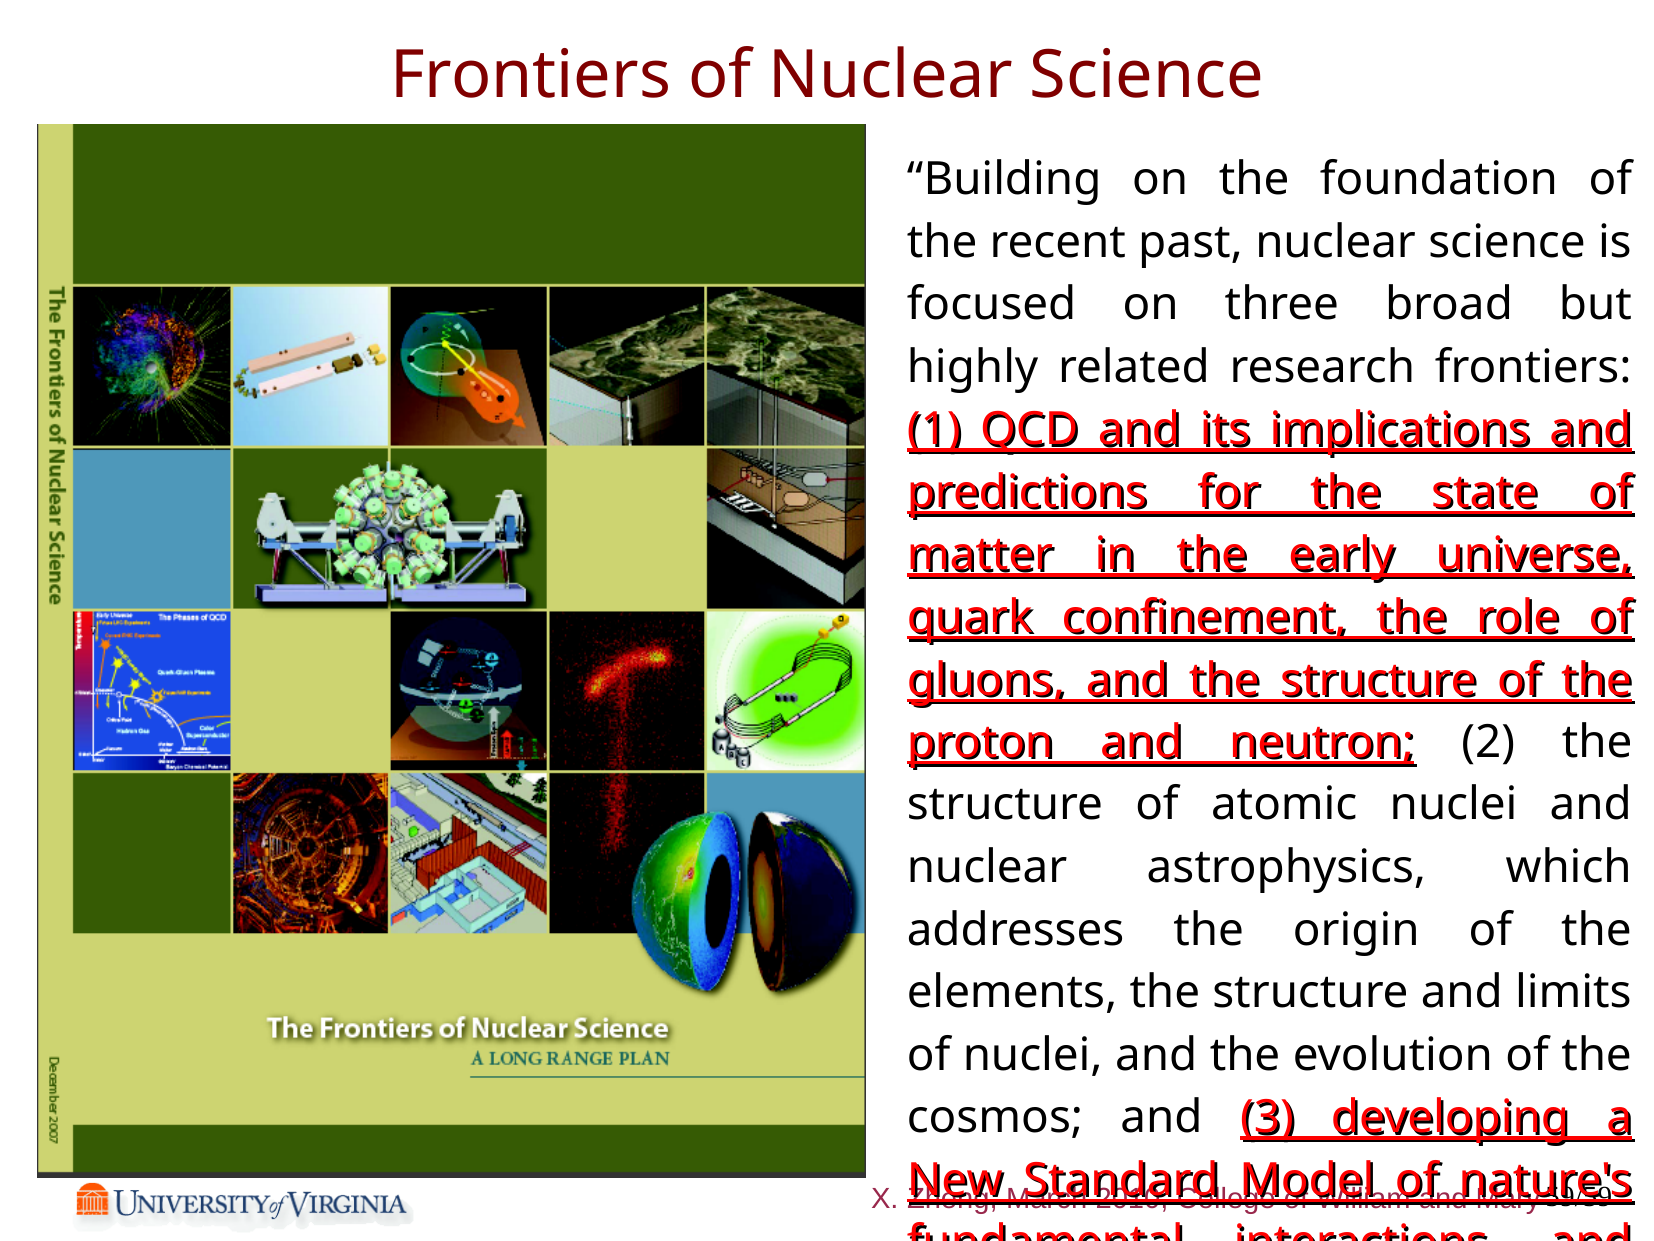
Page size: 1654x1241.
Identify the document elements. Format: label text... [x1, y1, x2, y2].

text_box “Building on the foundation of the recent past, nuclear science is focused on three broad but highly related research frontiers: (1) QCD and its implications and predictions for the state of matter in the early universe, quark confinement, the role of gluons, and the structure of the proton and neutron; (2) the structure of atomic nuclei and nuclear astrophysics, which addresses the origin of the elements, the structure and limits of nuclei, and the evolution of the cosmos; and (3) developing a New Standard Model of nature's fundamental interactions, and understanding its implications for the origin of matter and the properties of neutrinos and nuclei.” [892, 138, 1648, 1188]
picture [37, 124, 866, 1241]
title Frontiers of Nuclear Science [309, 22, 1346, 121]
